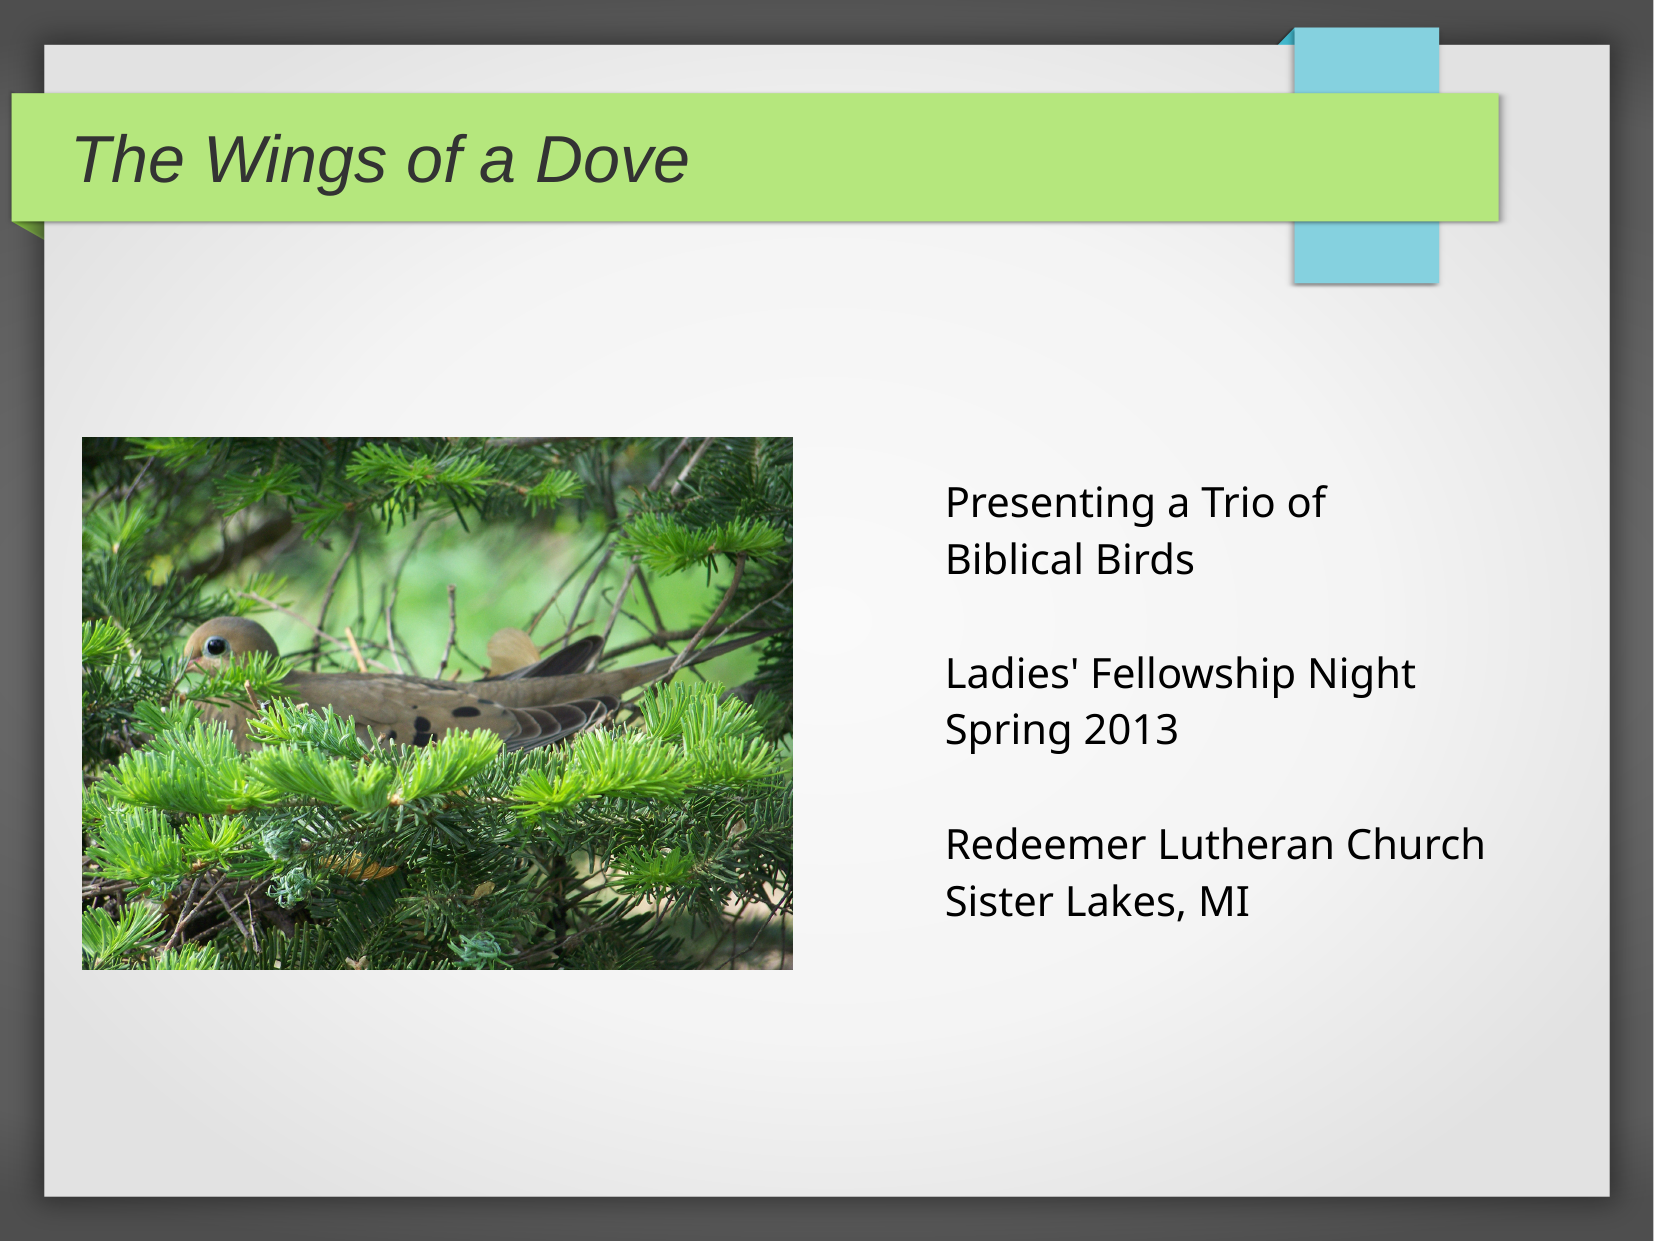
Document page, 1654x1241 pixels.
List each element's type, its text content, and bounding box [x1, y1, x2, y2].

title The Wings of a Dove [70, 106, 1229, 213]
picture [0, 0, 1654, 1241]
text_box Presenting a Trio of Biblical Birds Ladies' Fellowship Night Spring 2013 Redeemer Lutheran Church Sister Lakes, MI [930, 465, 1585, 952]
